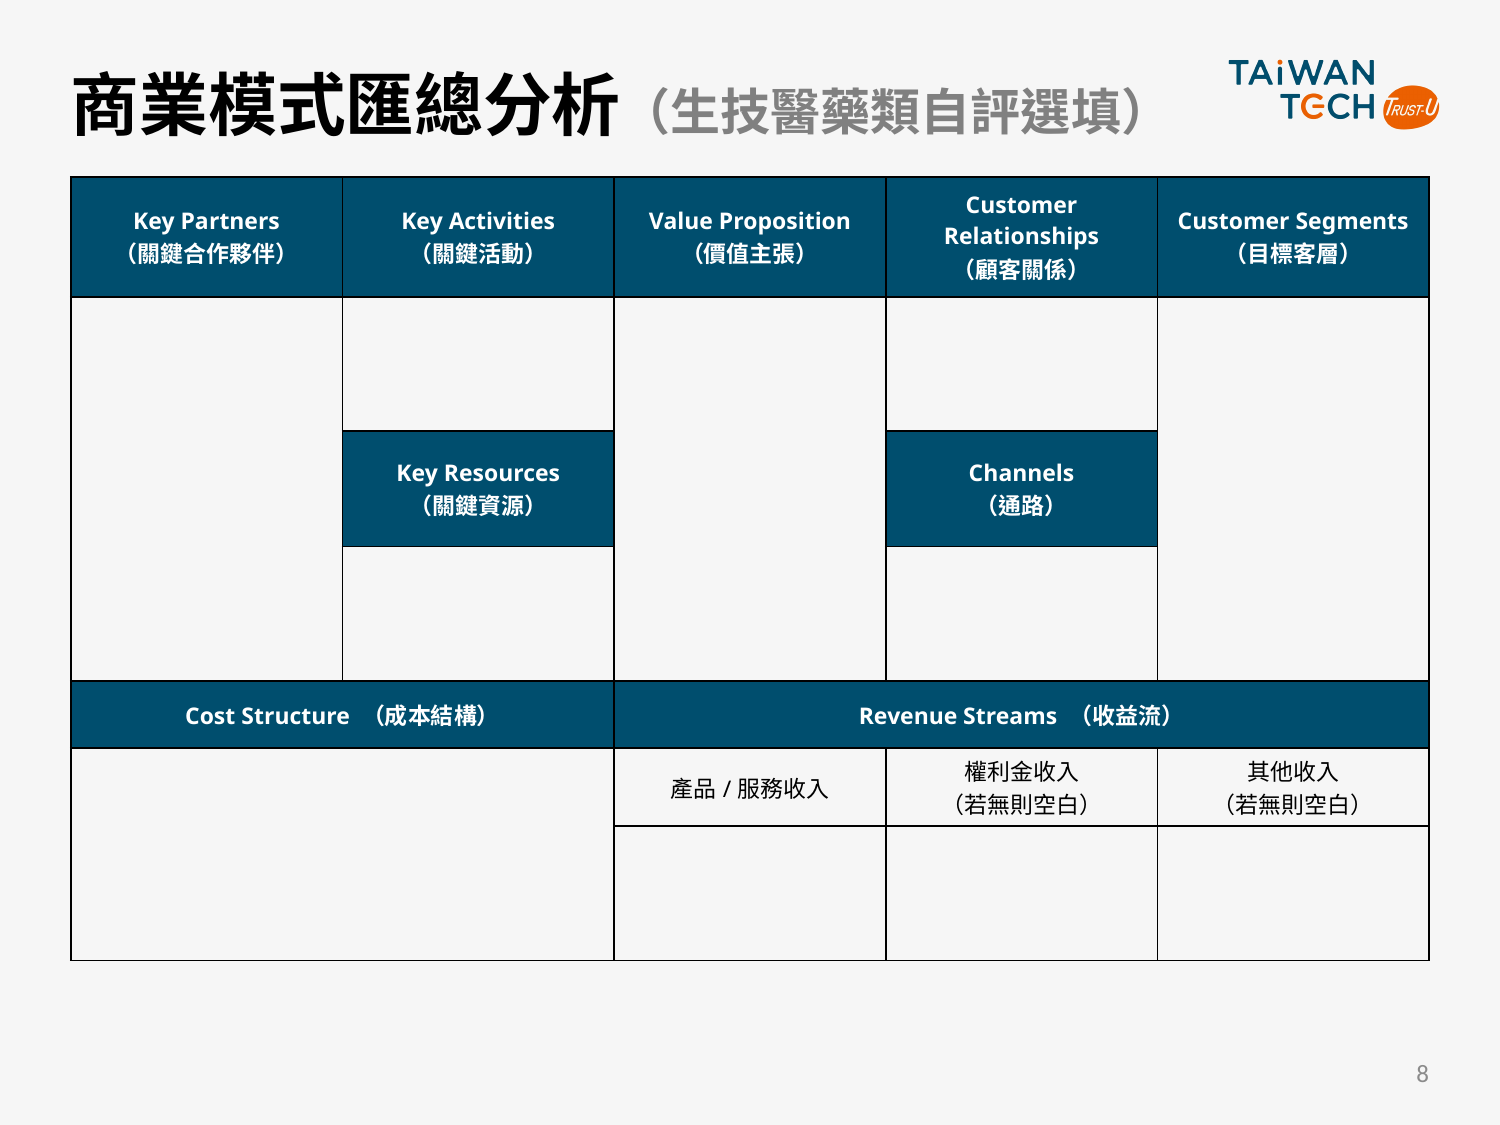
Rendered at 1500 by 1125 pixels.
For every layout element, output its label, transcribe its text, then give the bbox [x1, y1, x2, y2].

table_cell [887, 827, 1157, 960]
table_cell [887, 547, 1157, 680]
table_header Value Proposition （價值主張） [615, 178, 885, 296]
table_header Key Activities （關鍵活動） [343, 178, 613, 296]
table_cell 權利金收入 （若無則空白） [887, 749, 1157, 825]
table_cell 產品/服務收入 [615, 749, 885, 825]
table_cell [72, 298, 342, 680]
table_cell [615, 298, 885, 680]
title 商業模式匯總分析（生技醫藥類自評選填） [55, 33, 1444, 156]
table_cell [615, 827, 885, 960]
table_cell [1158, 298, 1428, 680]
table_cell [343, 547, 613, 680]
table_cell Revenue Streams （收益流） [615, 682, 1428, 747]
table_header Customer Segments （目標客層） [1158, 178, 1428, 296]
table_cell Channels （通路） [887, 432, 1157, 546]
table_header Key Partners （關鍵合作夥伴） [72, 178, 342, 296]
slide_number <編號> [1106, 1042, 1445, 1103]
table_cell Key Resources （關鍵資源） [343, 432, 613, 546]
table_header Customer Relationships （顧客關係） [887, 178, 1157, 296]
table_cell Cost Structure （成本結構） [72, 682, 613, 747]
table_cell [887, 298, 1157, 430]
table_cell 其他收入 （若無則空白） [1158, 749, 1428, 825]
table_cell [343, 298, 613, 430]
table_cell [1158, 827, 1428, 960]
table_cell [72, 749, 613, 960]
